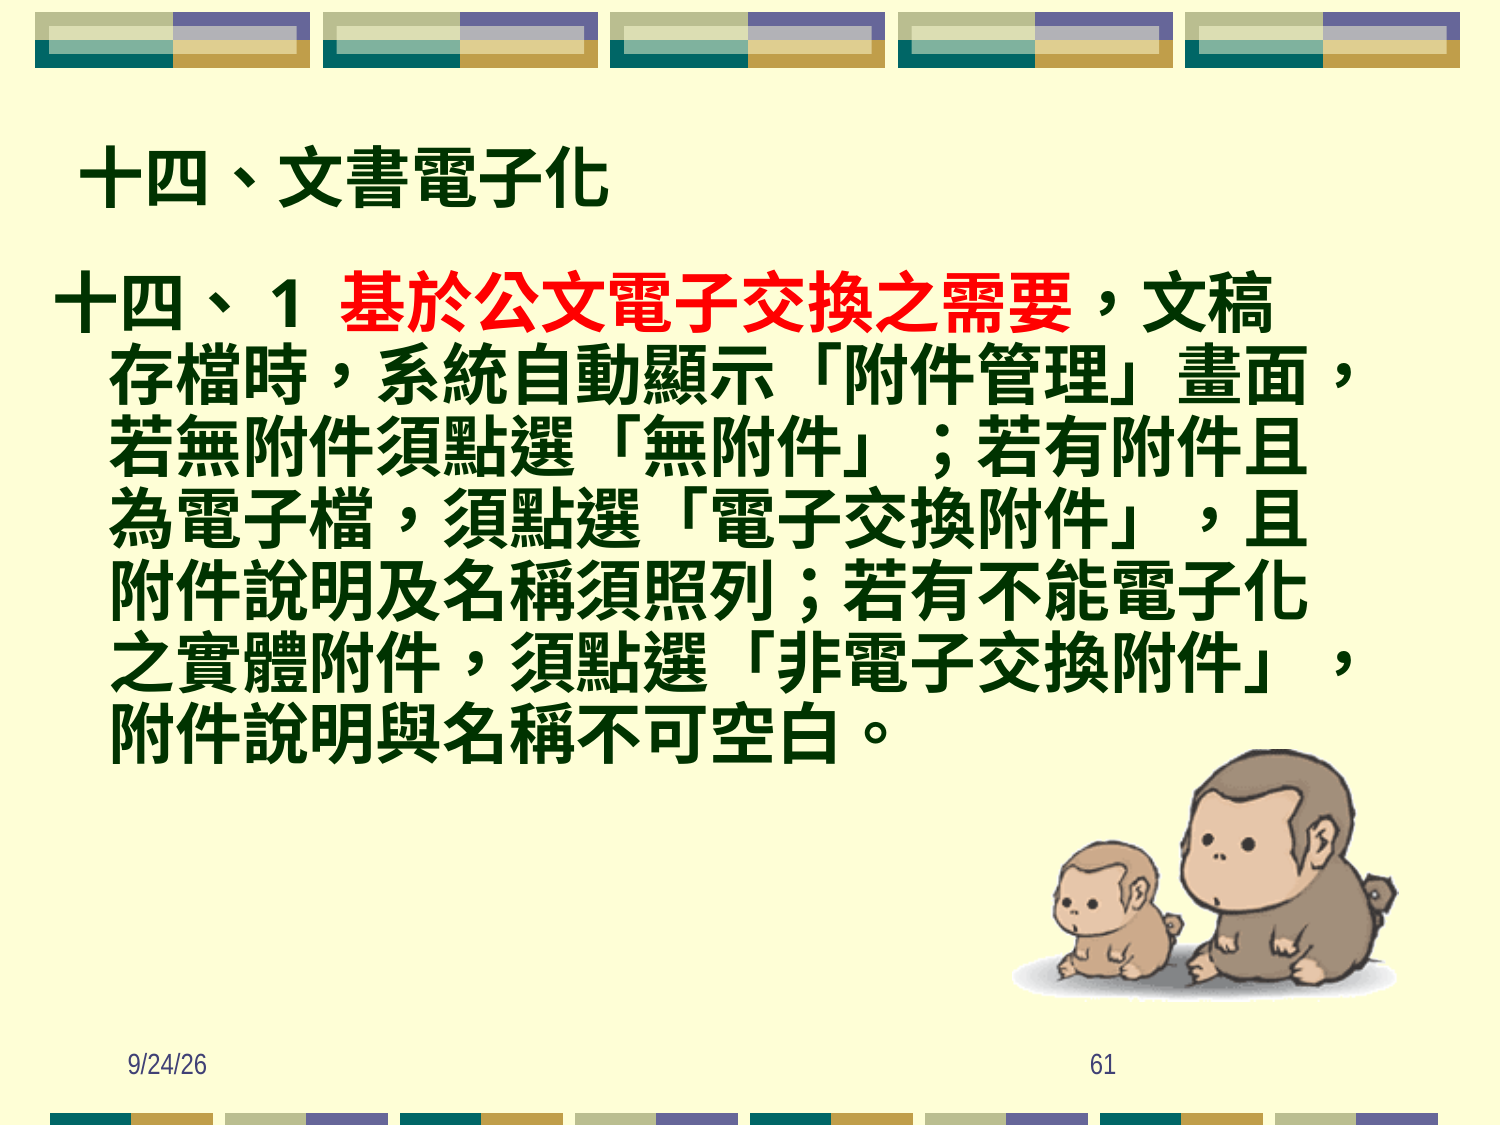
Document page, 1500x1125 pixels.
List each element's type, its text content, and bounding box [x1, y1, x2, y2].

text_box [112, 1012, 426, 1088]
text_box [1012, 50, 1463, 150]
picture [1012, 750, 1399, 1002]
text_box 十四、1 基於公文電子交換之需要，文稿存檔時，系統自動顯示「附件管理」畫面，若無附件須點選「無附件」；若有附件且為電子檔，須點選「電子交換附件」，且附件說明及名稱須照列；若有不能電子化之實體附件，須點選「非電子交換附件」，附件說明與名稱不可空白。 [37, 262, 1350, 750]
text_box [1074, 1012, 1388, 1088]
list [50, 99, 1263, 262]
text_box 十四、文書電子化 [62, 137, 713, 237]
